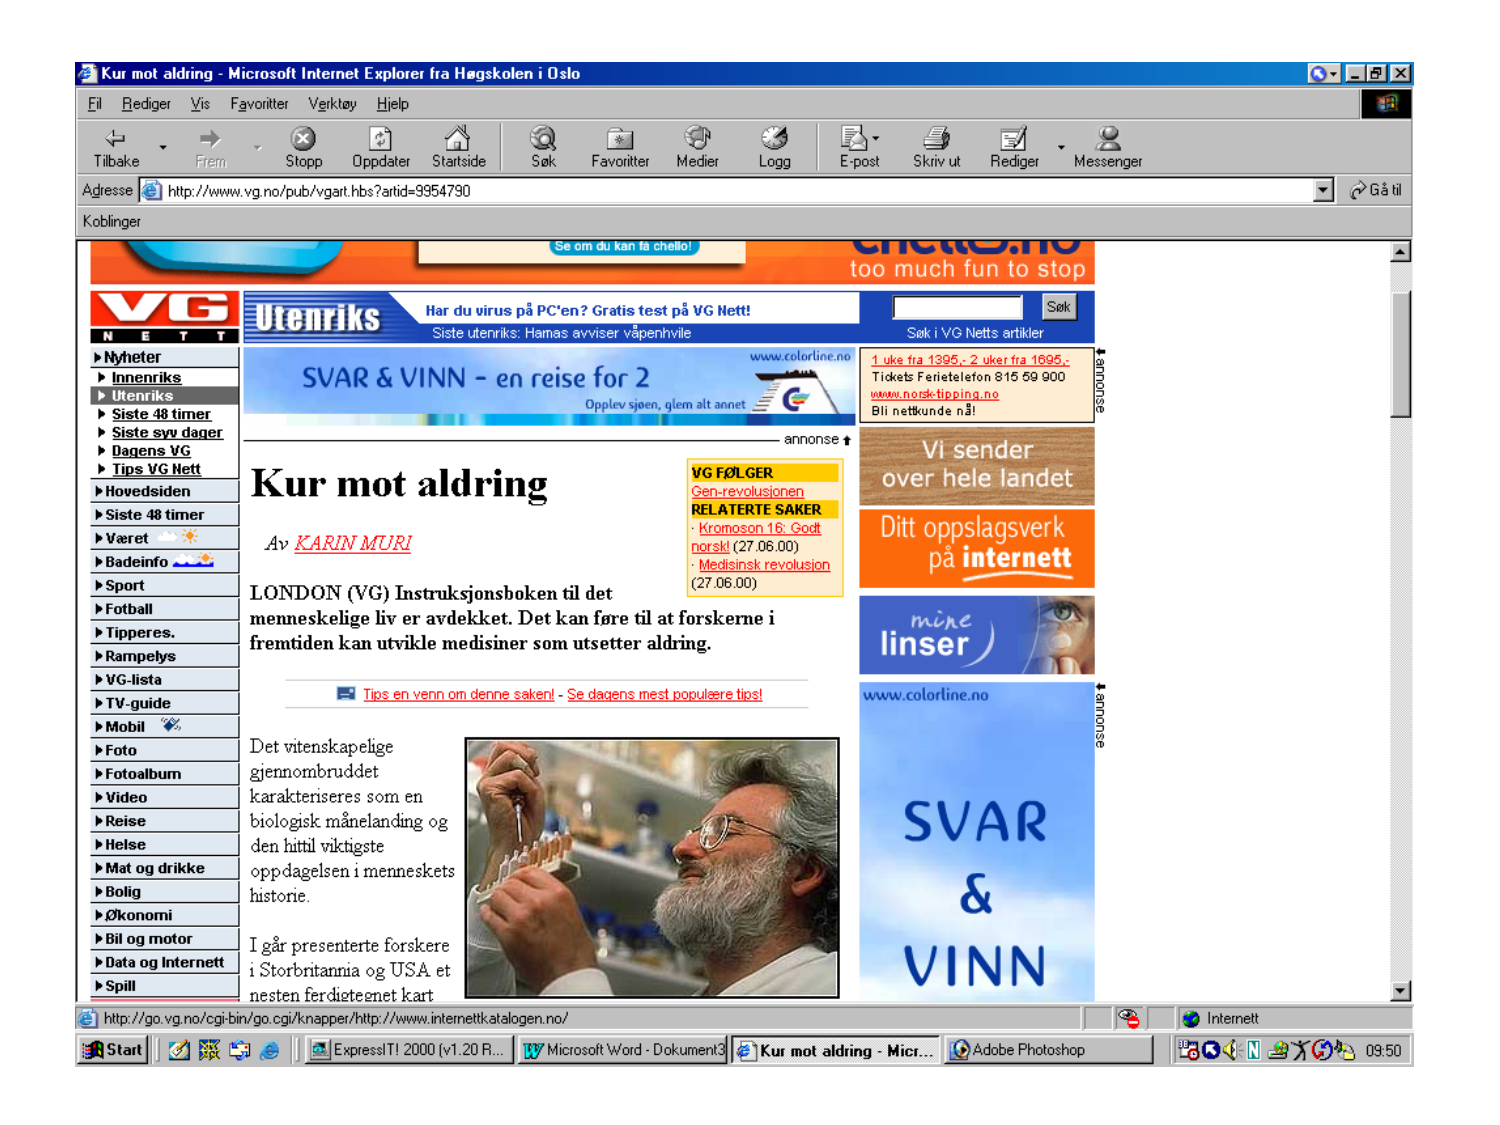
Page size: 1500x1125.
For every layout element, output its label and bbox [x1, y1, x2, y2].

picture [75, 62, 1414, 1067]
